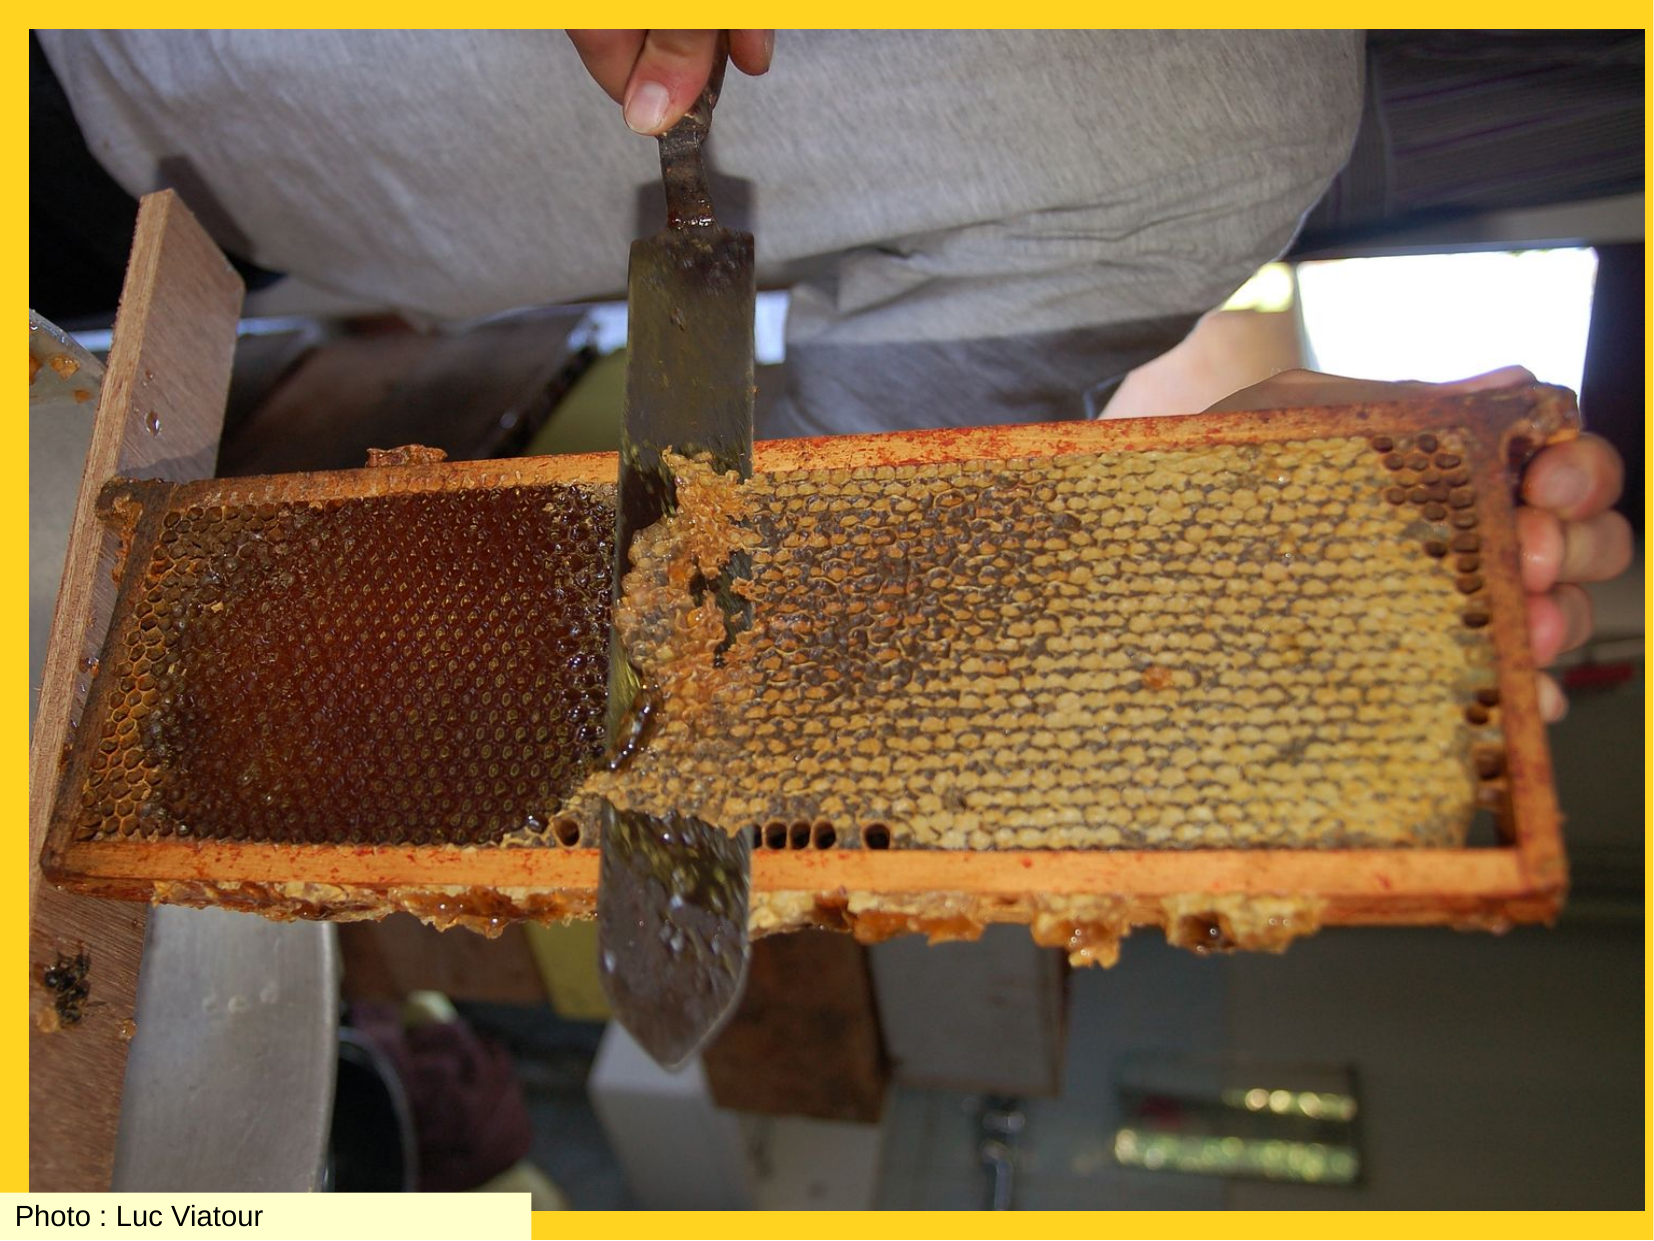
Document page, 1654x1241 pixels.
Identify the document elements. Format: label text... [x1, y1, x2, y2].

text_box Photo : Luc Viatour [0, 1192, 532, 1241]
picture [29, 29, 1645, 1211]
